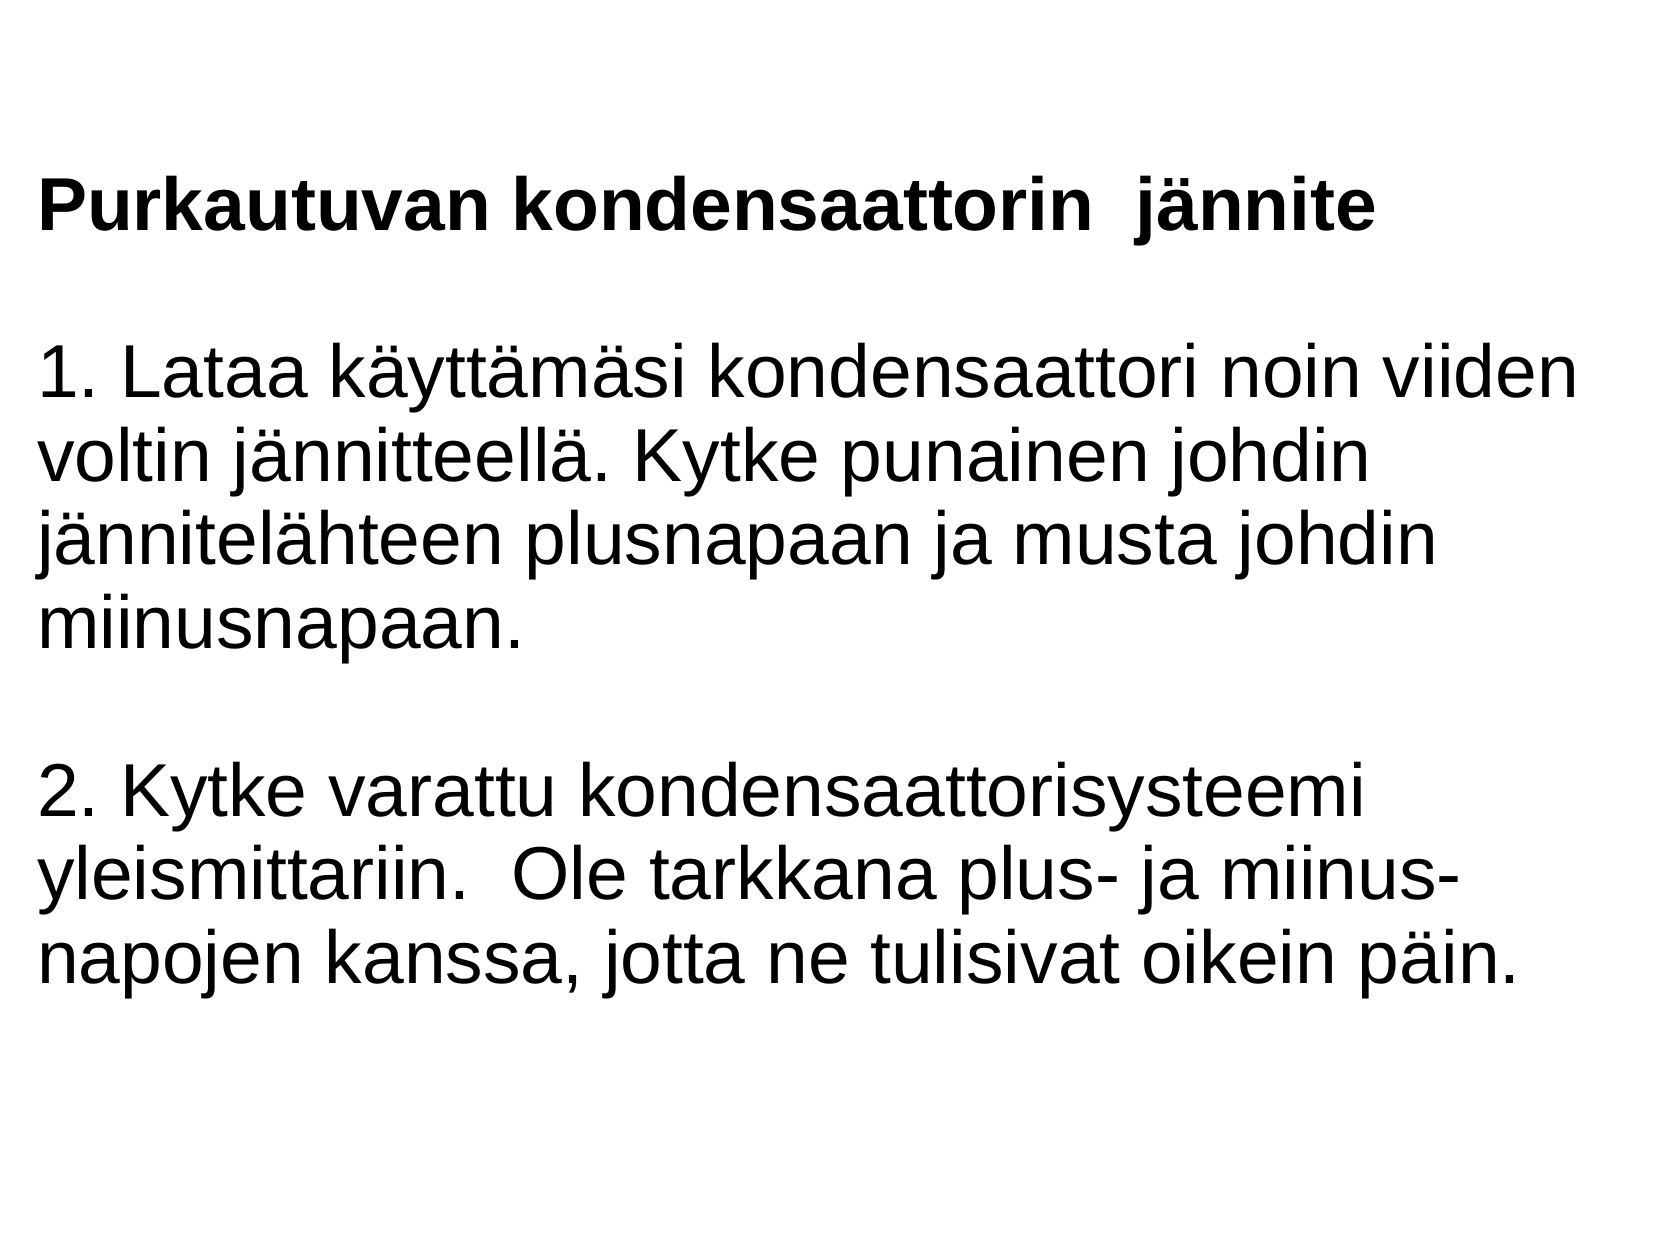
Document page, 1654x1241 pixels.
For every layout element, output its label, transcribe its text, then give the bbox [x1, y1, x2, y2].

text_box Purkautuvan kondensaattorin jännite 1. Lataa käyttämäsi kondensaattori noin viiden voltin jännitteellä. Kytke punainen johdin jännitelähteen plusnapaan ja musta johdin miinusnapaan. 2. Kytke varattu kondensaattorisysteemi yleismittariin. Ole tarkkana plus- ja miinus-napojen kanssa, jotta ne tulisivat oikein päin. [22, 150, 1654, 1006]
